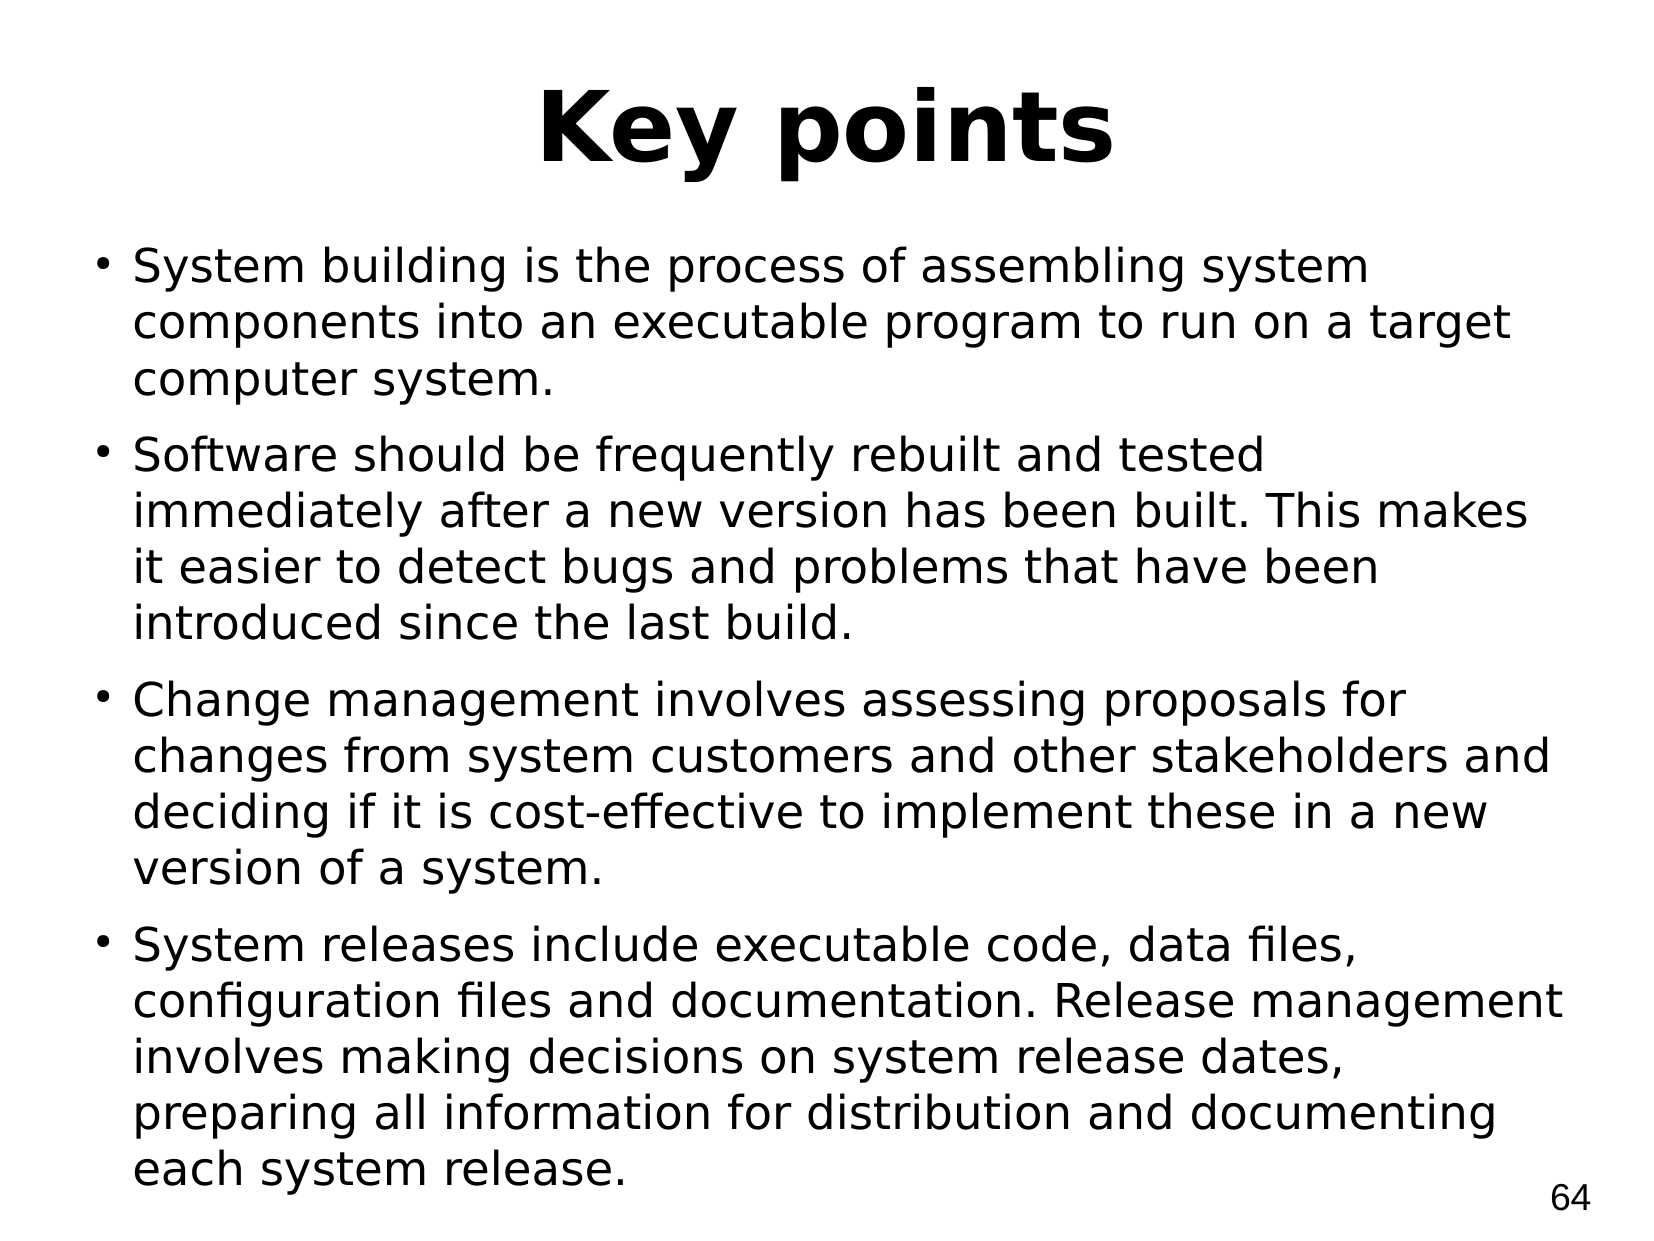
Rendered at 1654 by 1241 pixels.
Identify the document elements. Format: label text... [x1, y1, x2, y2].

list System building is the process of assembling system components into an executable program to run on a target computer system. Software should be frequently rebuilt and tested immediately after a new version has been built. This makes it easier to detect bugs and problems that have been introduced since the last build. Change management involves assessing proposals for changes from system customers and other stakeholders and deciding if it is cost-effective to implement these in a new version of a system. System releases include executable code, data files, configuration files and documentation. Release management involves making decisions on system release dates, preparing all information for distribution and documenting each system release. [82, 236, 1571, 1205]
title Key points [82, 49, 1571, 196]
